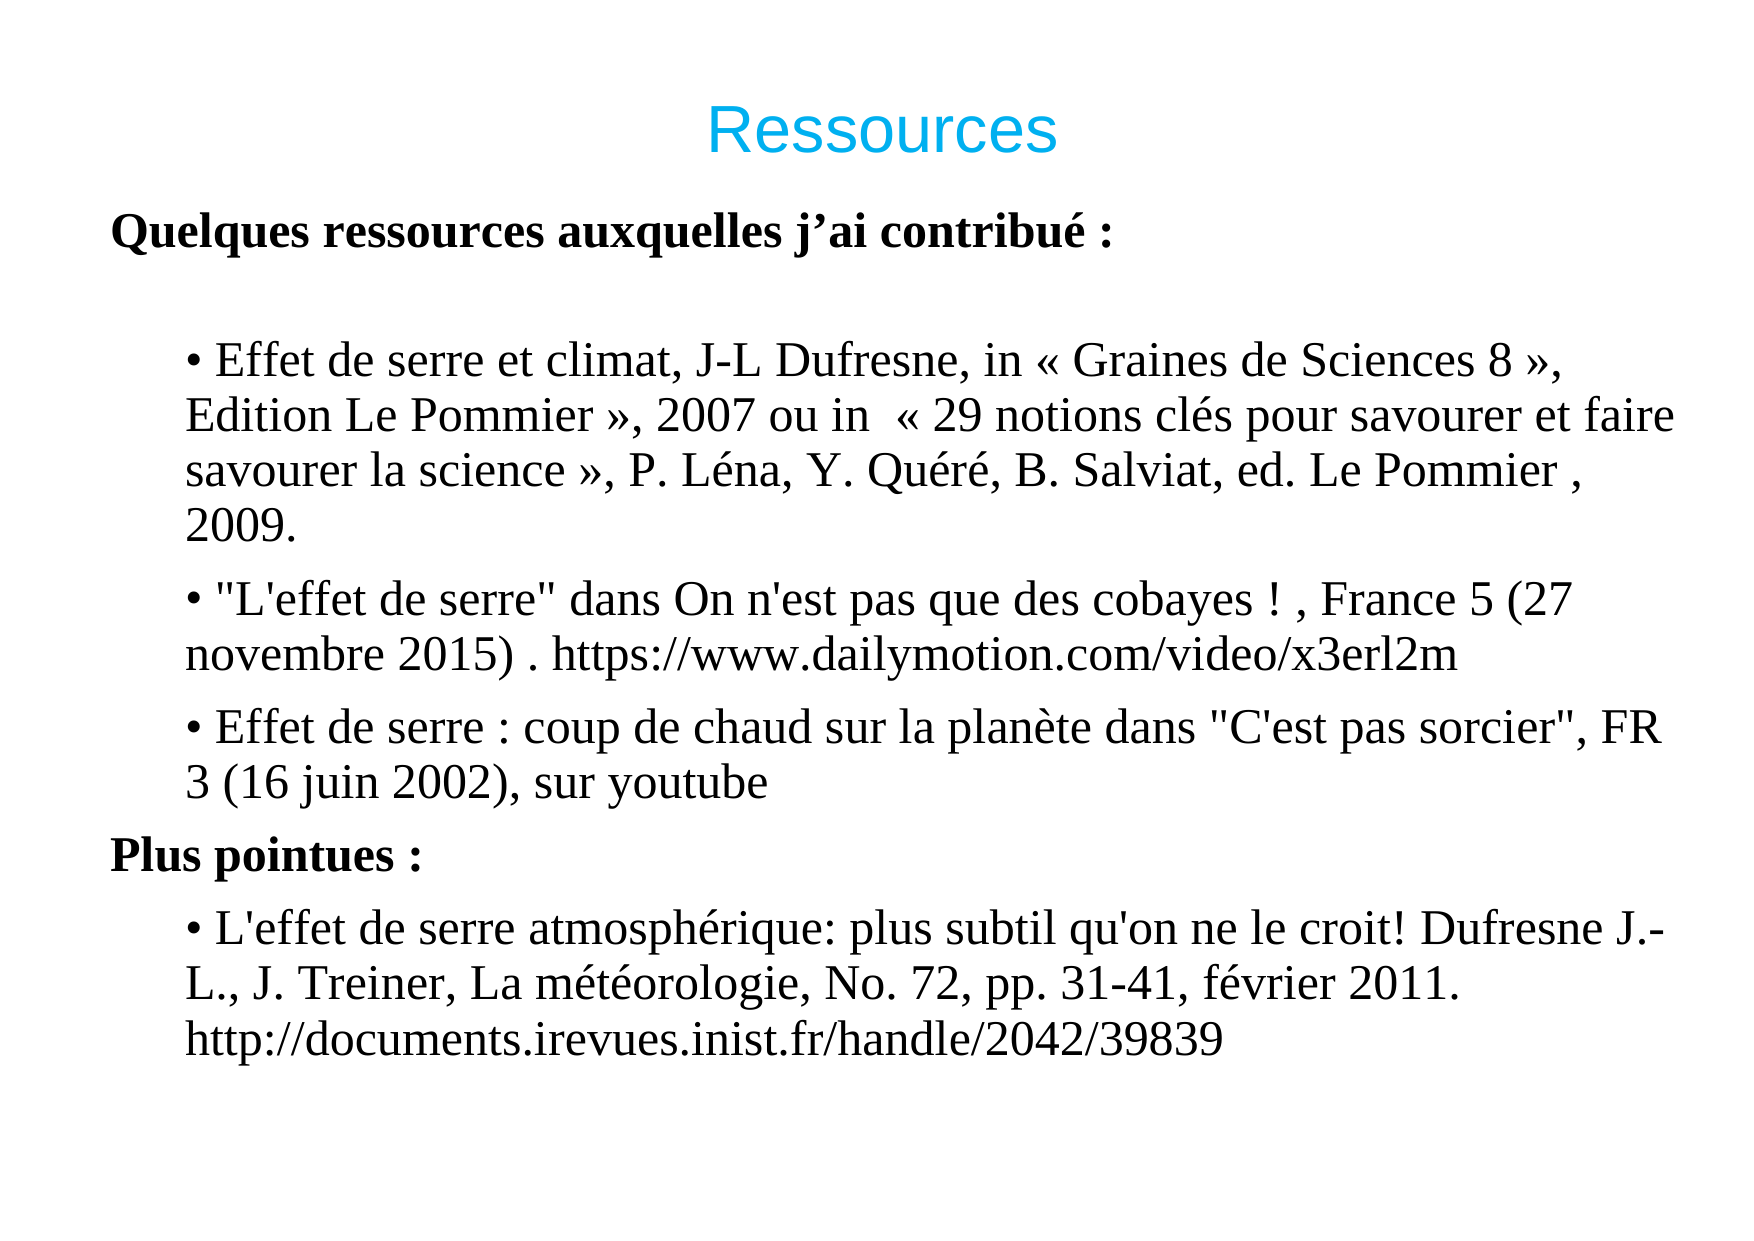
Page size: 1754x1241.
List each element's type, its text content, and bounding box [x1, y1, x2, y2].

text_box Quelques ressources auxquelles j’ai contribué : Effet de serre et climat, J-L Dufresne, in « Graines de Sciences 8 », Edition Le Pommier », 2007 ou in « 29 notions clés pour savourer et faire savourer la science », P. Léna, Y. Quéré, B. Salviat, ed. Le Pommier , 2009. "L'effet de serre" dans On n'est pas que des cobayes ! , France 5 (27 novembre 2015) . https://www.dailymotion.com/video/x3erl2m Effet de serre : coup de chaud sur la planète dans "C'est pas sorcier", FR 3 (16 juin 2002), sur youtube Plus pointues : L'effet de serre atmosphérique: plus subtil qu'on ne le croit! Dufresne J.-L., J. Treiner, La météorologie, No. 72, pp. 31-41, février 2011. http://documents.irevues.inist.fr/handle/2042/39839 [109, 203, 1689, 1066]
text_box Ressources [49, 53, 1716, 175]
